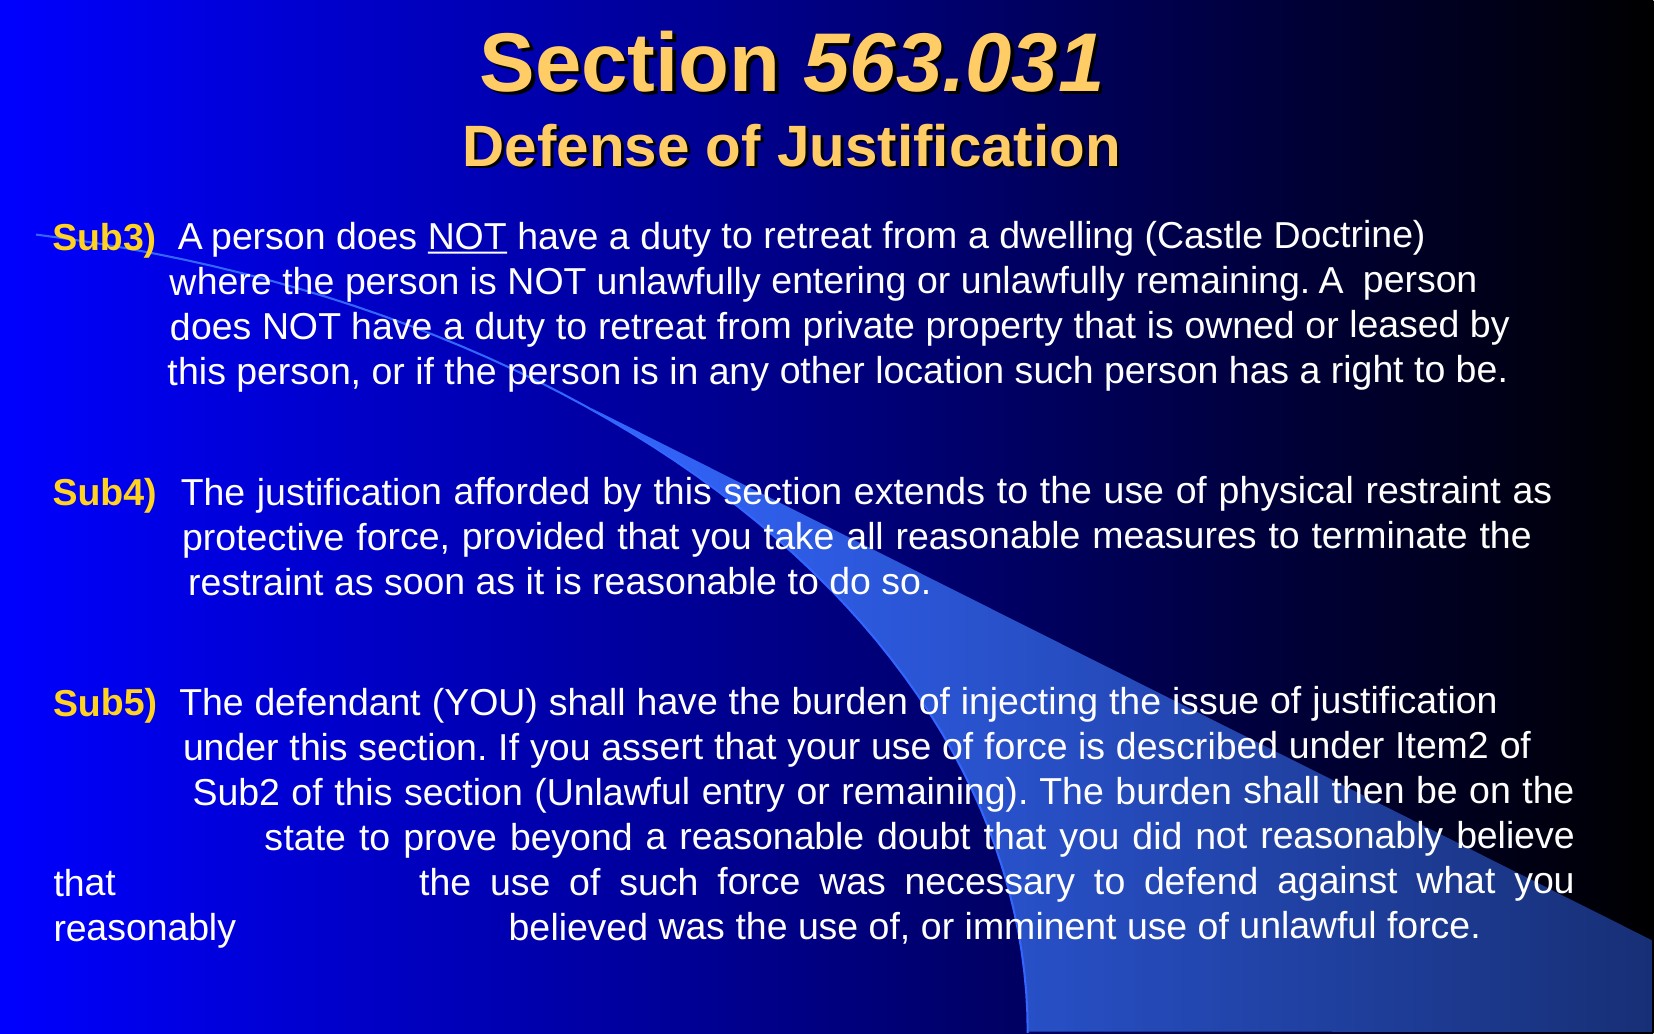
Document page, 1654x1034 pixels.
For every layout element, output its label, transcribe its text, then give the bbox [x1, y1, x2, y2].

title Section 563.031 Defense of Justification [90, 0, 1495, 186]
list Sub3) A person does NOT have a duty to retreat from a dwelling (Castle Doctrine) where the person is NOT unlawfully entering or unlawfully remaining. A person does NOT have a duty to retreat from private property that is owned or leased by this person, or if the person is in any other location such person has a right to be. Sub4) The justification afforded by this section extends to the use of physical restraint as protective force, provided that you take all reasonable measures to terminate the restraint as soon as it is reasonable to do so. Sub5) The defendant (YOU) shall have the burden of injecting the issue of justification under this section. If you assert that your use of force is described under Item2 of Sub2 of this section (Unlawful entry or remaining). The burden shall then be on the state to prove beyond a reasonable doubt that you did not reasonably believe that the use of such force was necessary to defend against what you reasonably believed was the use of, or imminent use of unlawful force. [52, 210, 1575, 1026]
